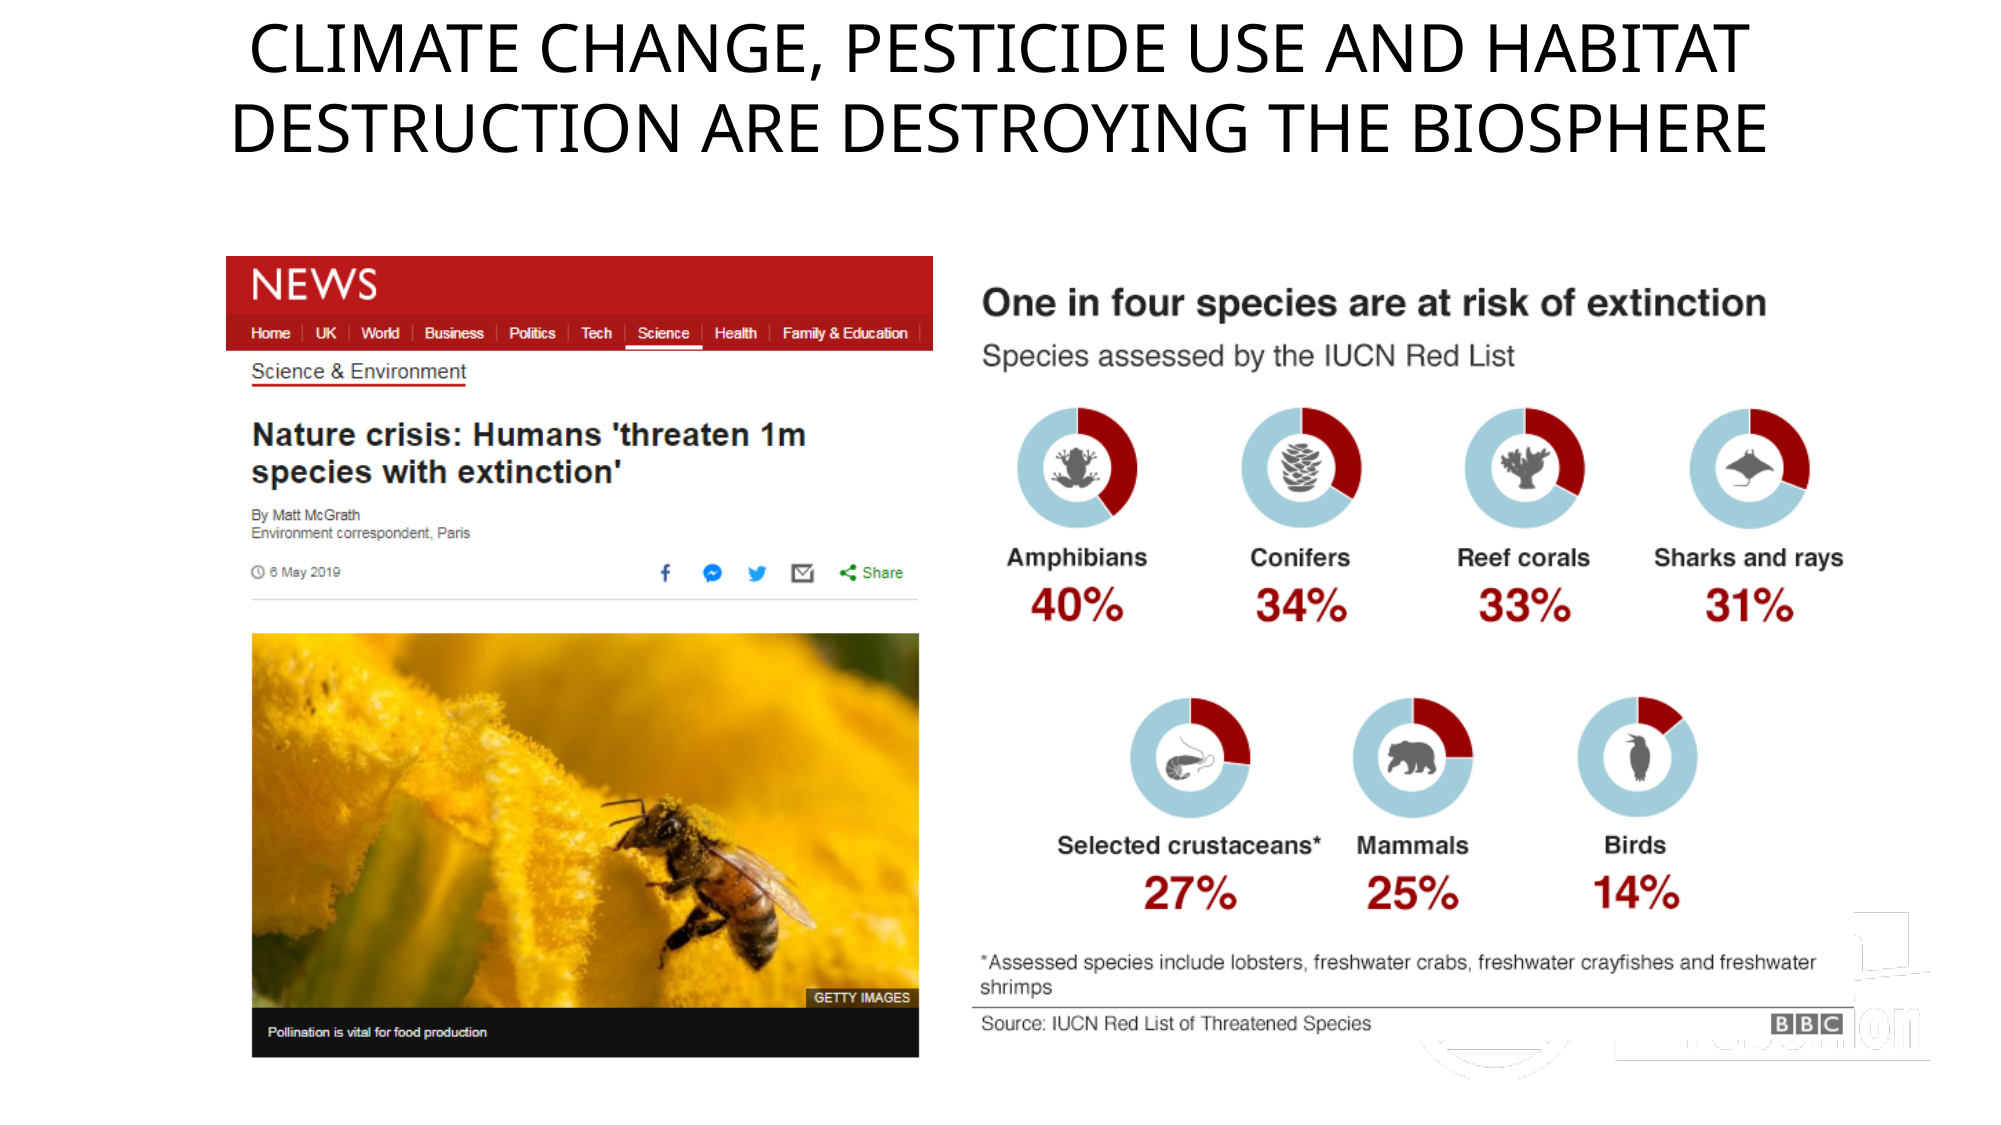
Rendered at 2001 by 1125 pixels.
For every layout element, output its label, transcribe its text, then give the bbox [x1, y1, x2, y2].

text_box CLIMATE CHANGE, PESTICIDE USE AND HABITAT DESTRUCTION ARE DESTROYING THE BIOSPHERE [169, 0, 1832, 176]
picture [972, 273, 1931, 1079]
picture [226, 256, 933, 1059]
